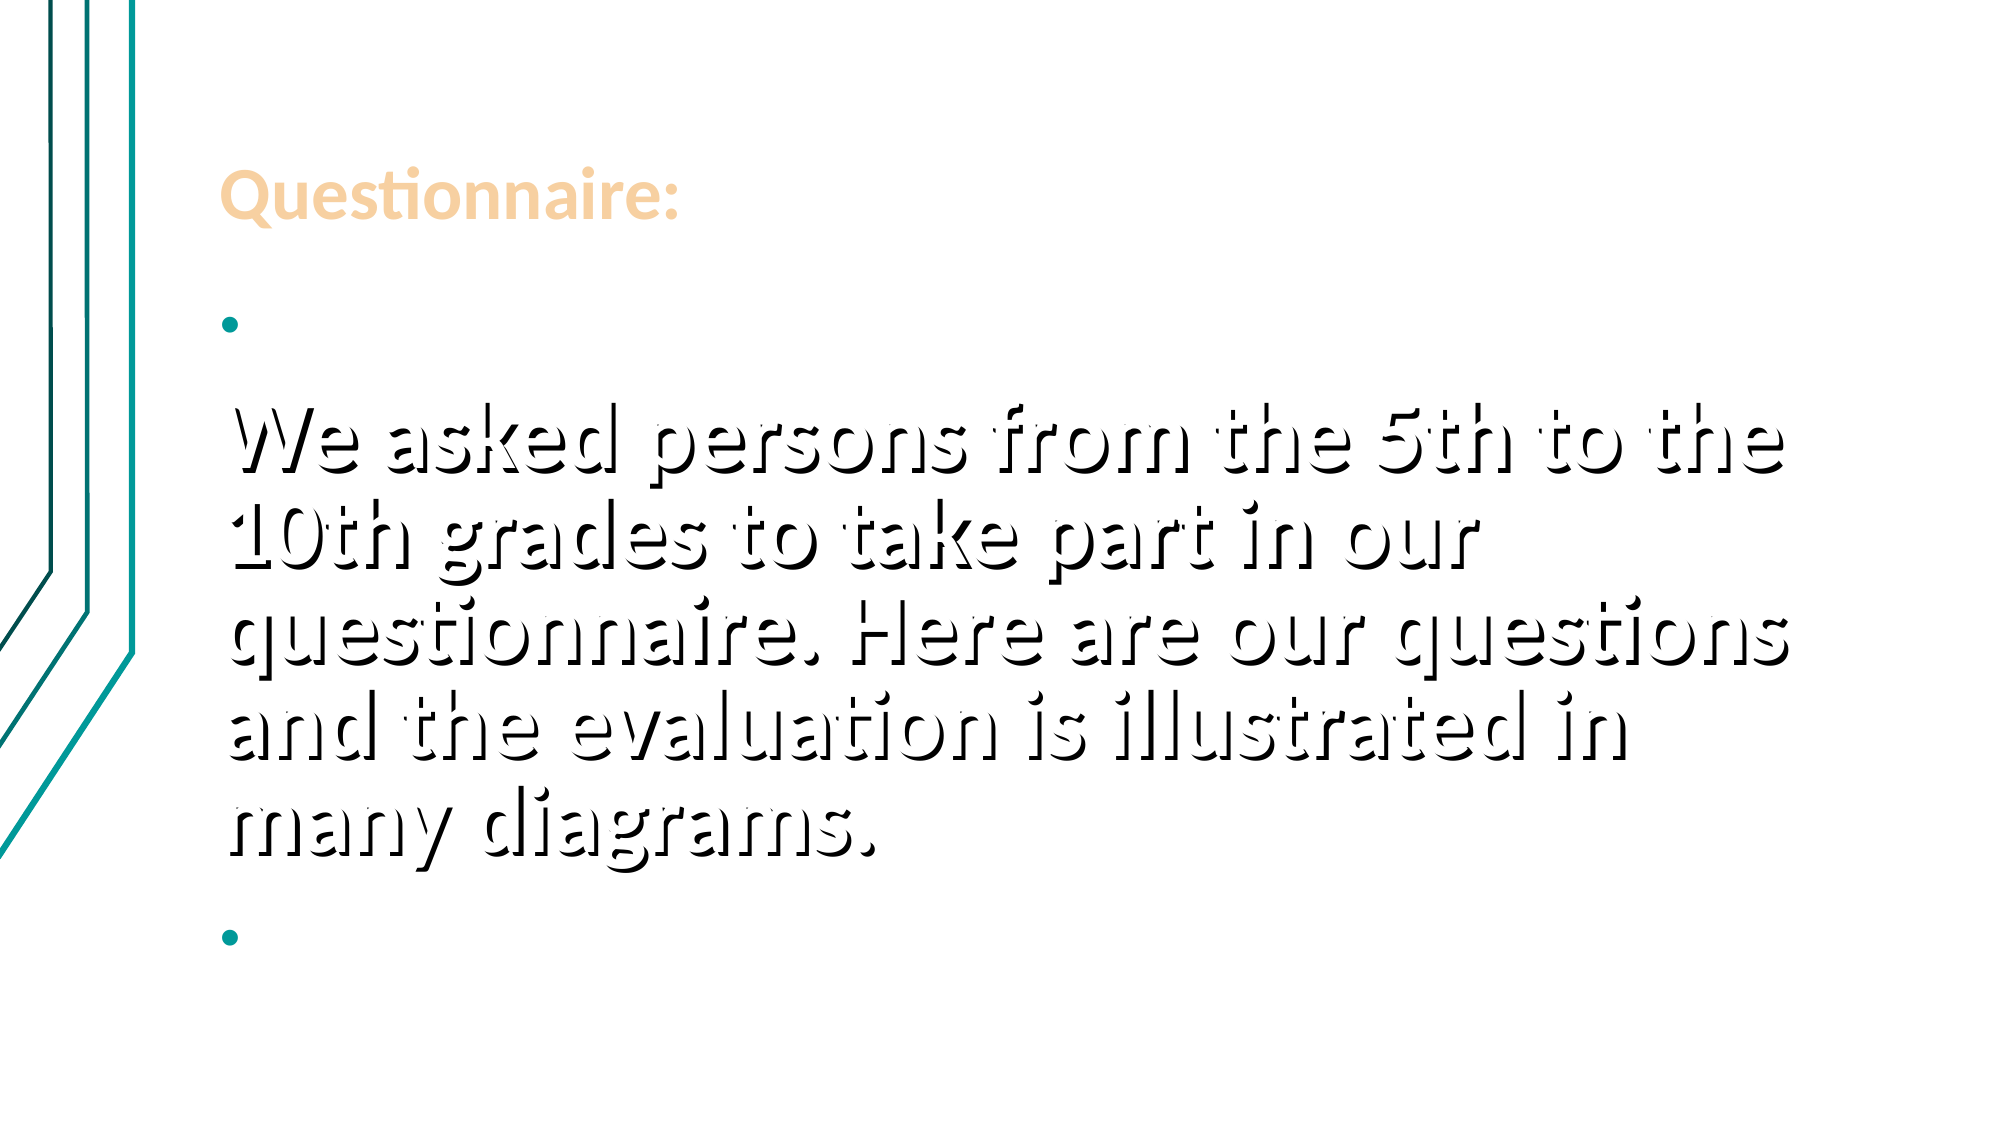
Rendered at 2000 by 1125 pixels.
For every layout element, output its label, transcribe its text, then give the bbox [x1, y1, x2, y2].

list We asked persons from the 5th to the 10th grades to take part in our questionnaire. Here are our questions and the evaluation is illustrated in many diagrams. [199, 279, 1900, 1012]
title Questionnaire: [199, 45, 1900, 246]
